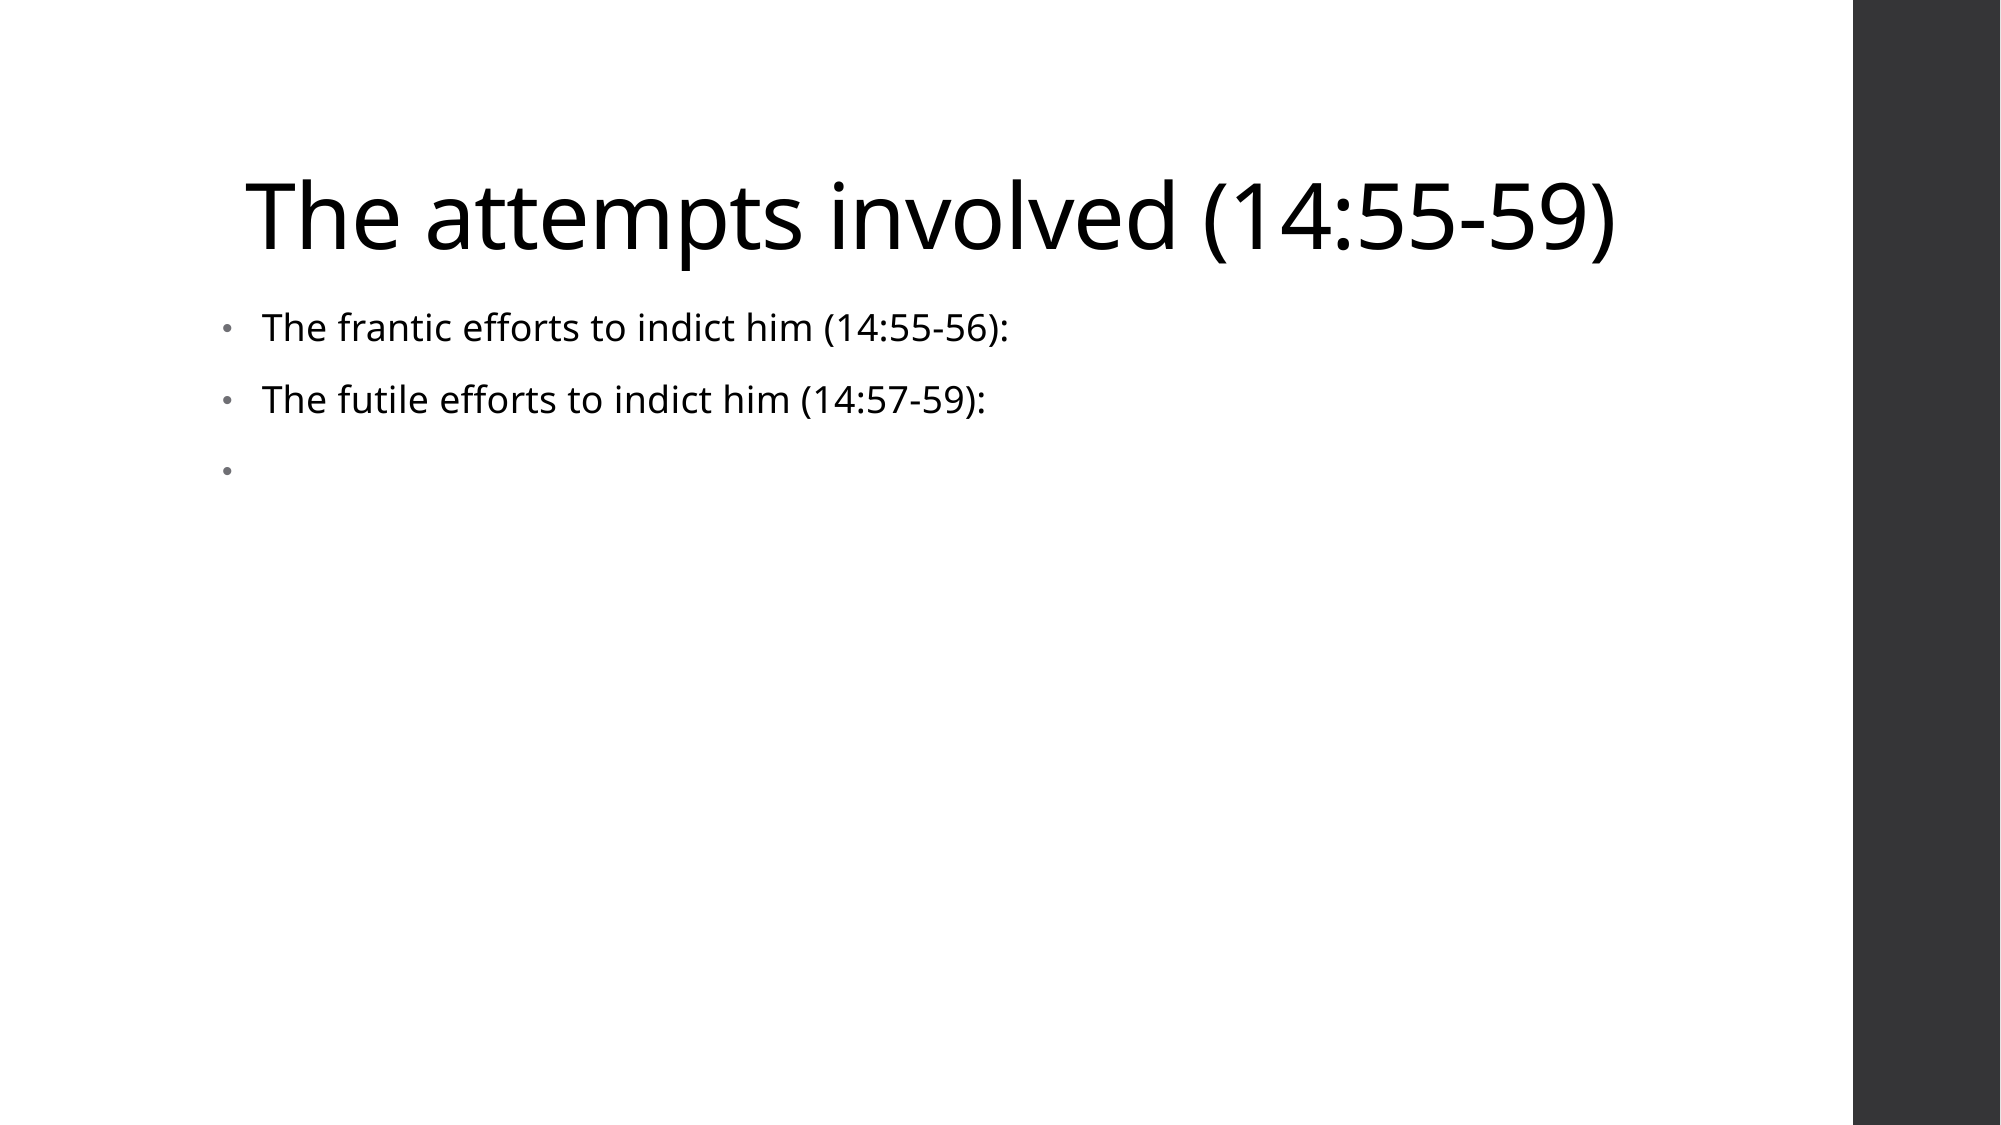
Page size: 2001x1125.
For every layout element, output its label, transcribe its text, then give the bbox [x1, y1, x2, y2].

list The frantic efforts to indict him (14:55-56): The futile efforts to indict him (14:57-59): [206, 299, 1617, 1014]
title The attempts involved (14:55-59) [206, 60, 1797, 278]
